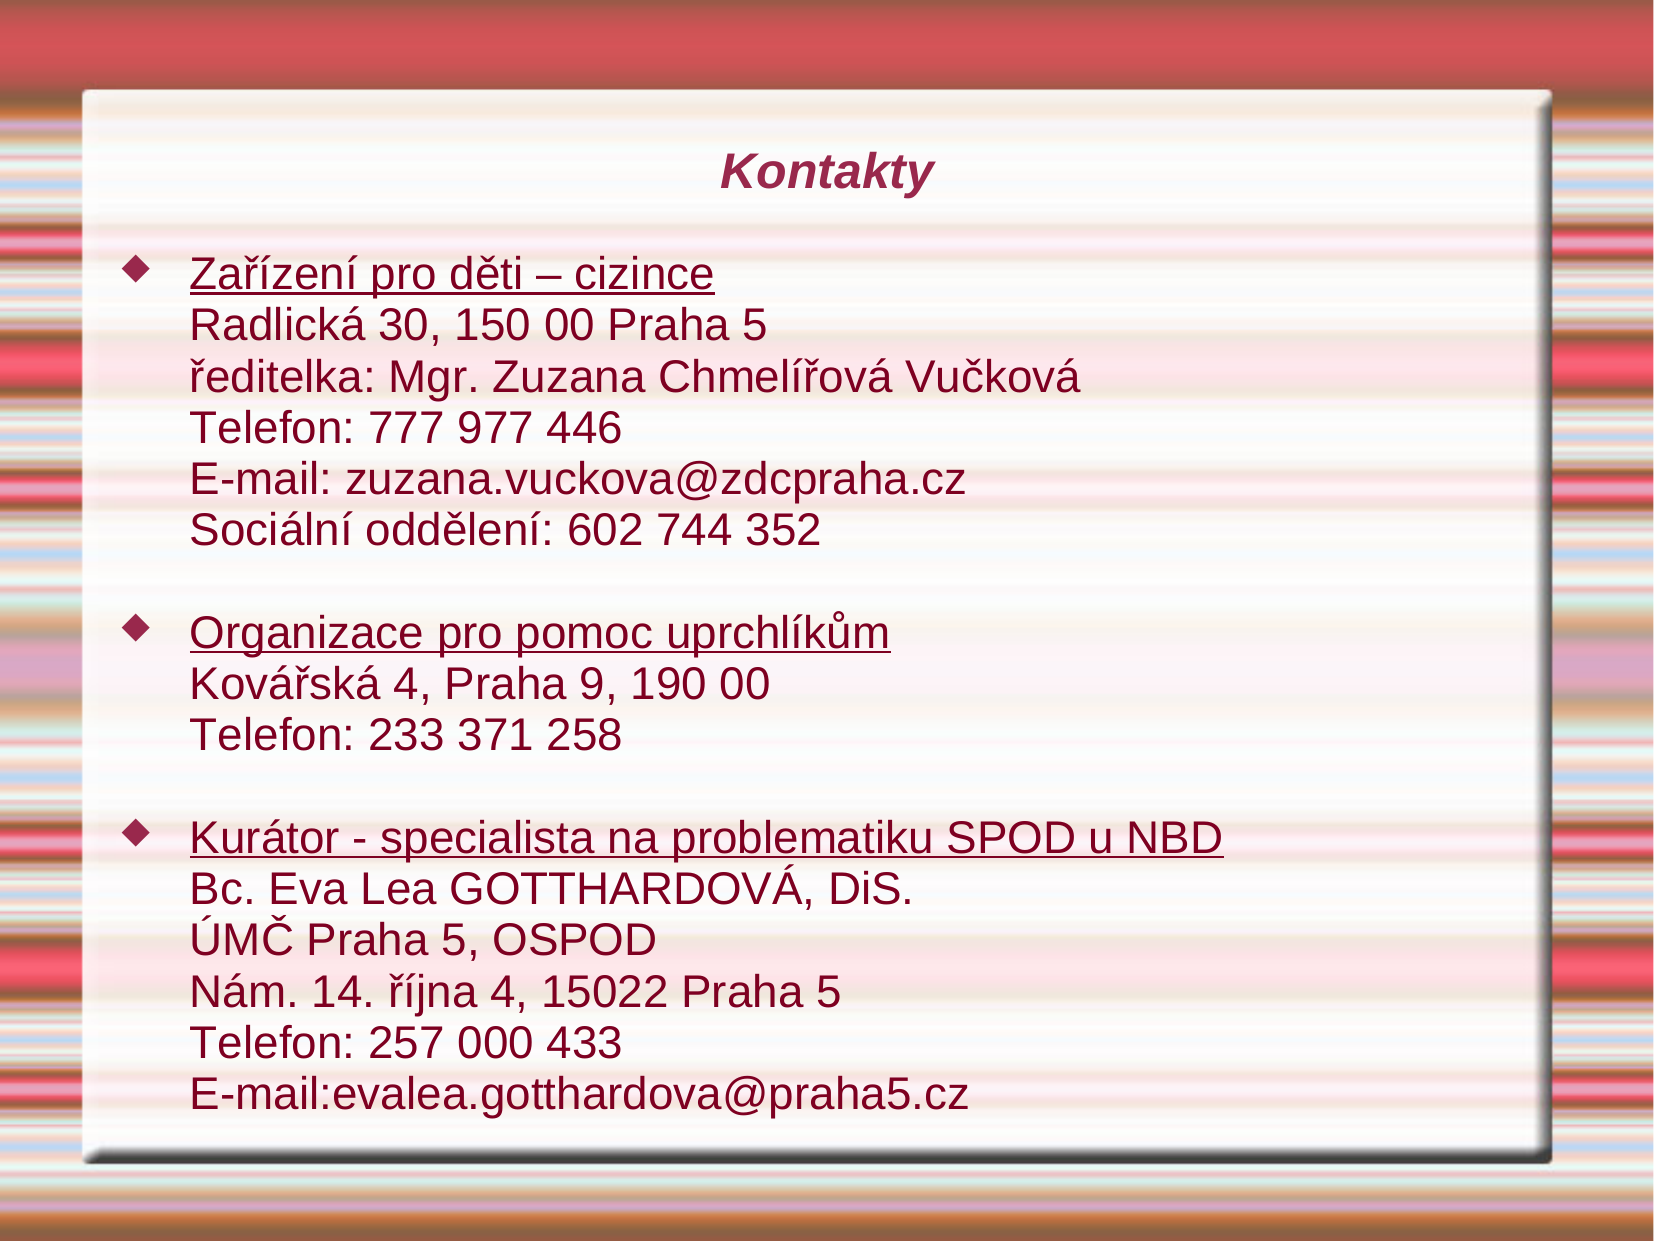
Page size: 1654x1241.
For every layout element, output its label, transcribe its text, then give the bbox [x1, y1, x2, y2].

picture [0, 0, 1654, 1241]
list Zařízení pro děti – cizince Radlická 30, 150 00 Praha 5 ředitelka: Mgr. Zuzana Chmelířová Vučková Telefon: 777 977 446 E-mail: zuzana.vuckova@zdcpraha.cz Sociální oddělení: 602 744 352 Organizace pro pomoc uprchlíkům Kovářská 4, Praha 9, 190 00 Telefon: 233 371 258 Kurátor - specialista na problematiku SPOD u NBD Bc. Eva Lea GOTTHARDOVÁ, DiS. ÚMČ Praha 5, OSPOD Nám. 14. října 4, 15022 Praha 5 Telefon: 257 000 433 E-mail:evalea.gotthardova@praha5.cz [107, 248, 1489, 1120]
title Kontakty [121, 50, 1534, 237]
